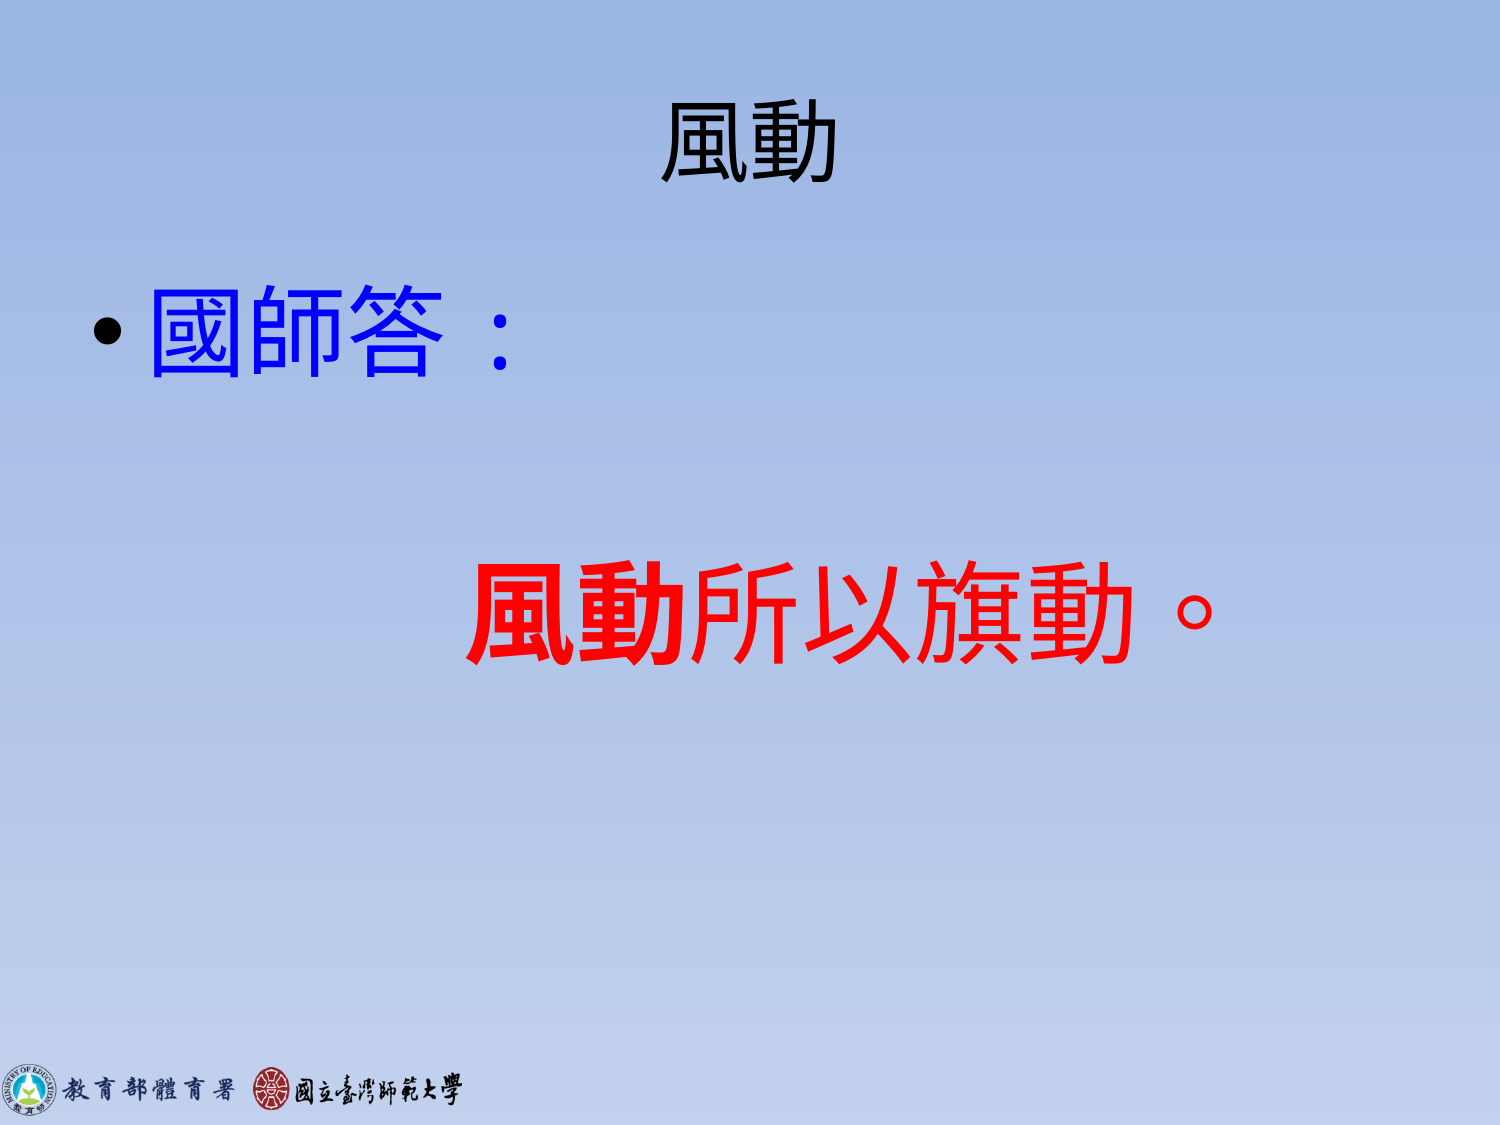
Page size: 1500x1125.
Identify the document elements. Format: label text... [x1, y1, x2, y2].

list 國師答: 風動所以旗動。 [75, 262, 1426, 1005]
title 風動 [75, 45, 1426, 233]
